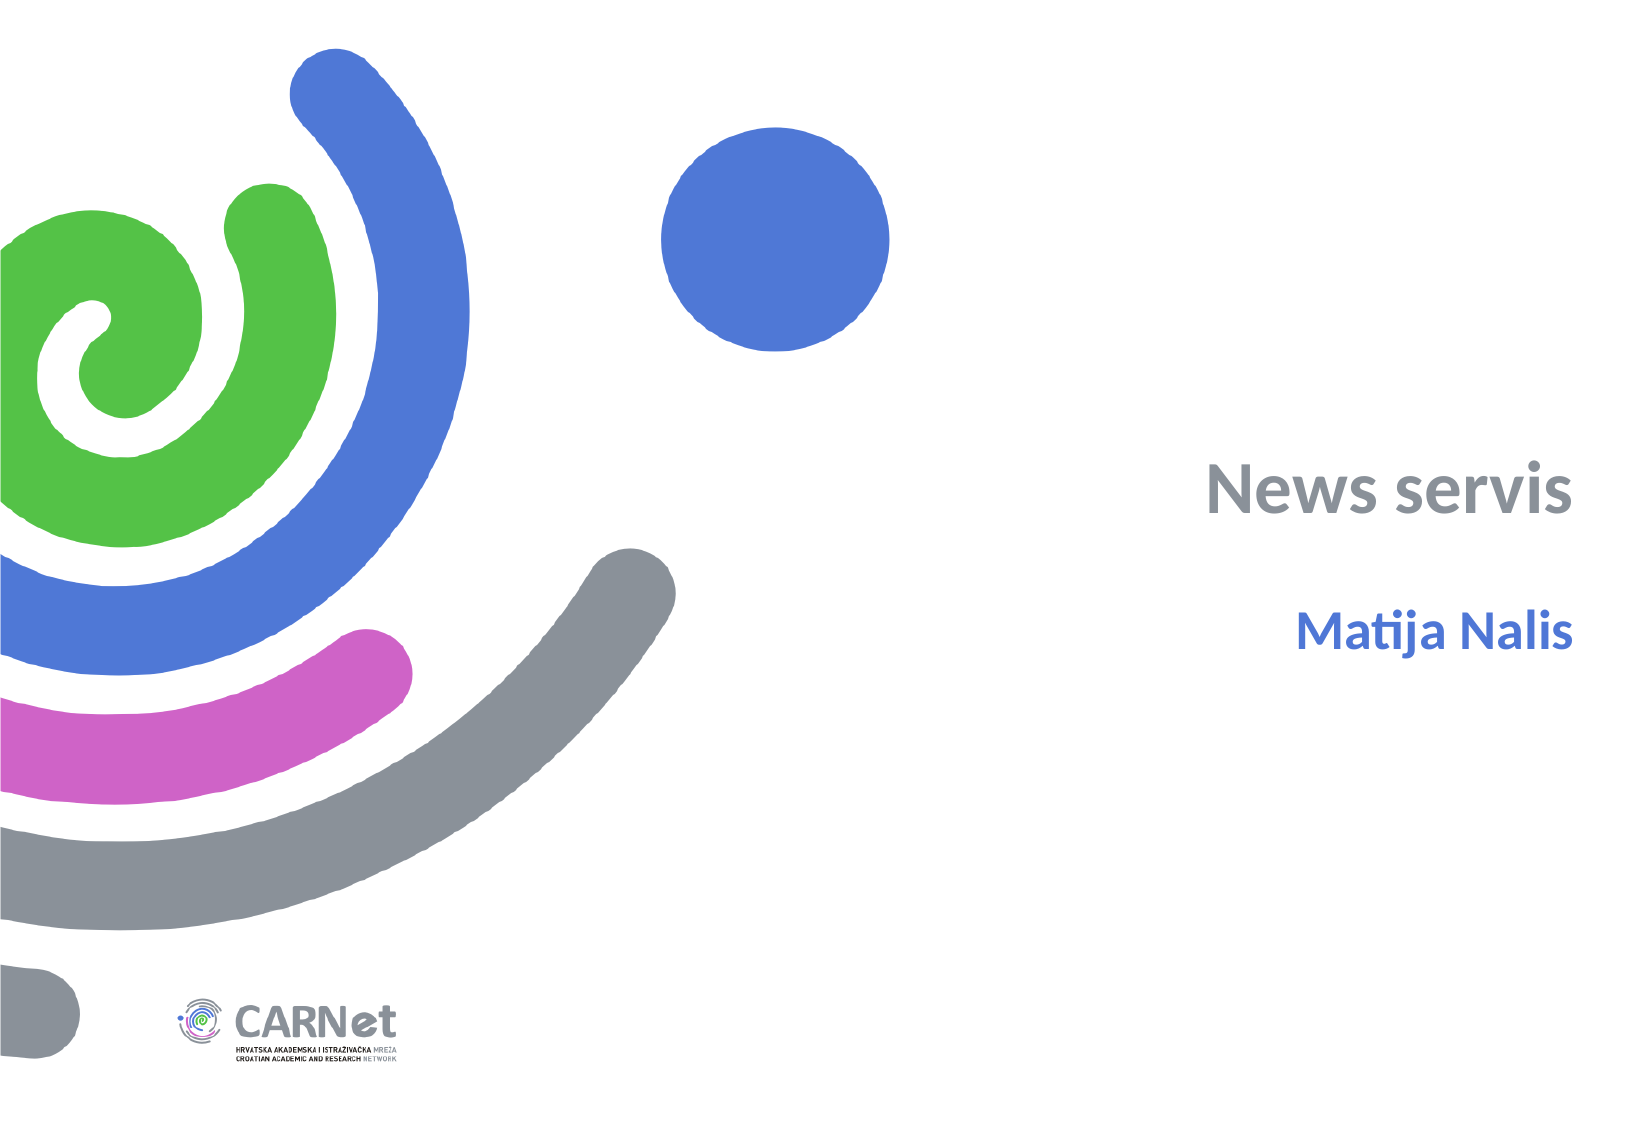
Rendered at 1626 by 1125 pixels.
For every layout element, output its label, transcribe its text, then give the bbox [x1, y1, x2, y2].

picture [0, 0, 1626, 1125]
text_box Matija Nalis [588, 550, 1575, 937]
title News servis [470, 456, 1575, 555]
